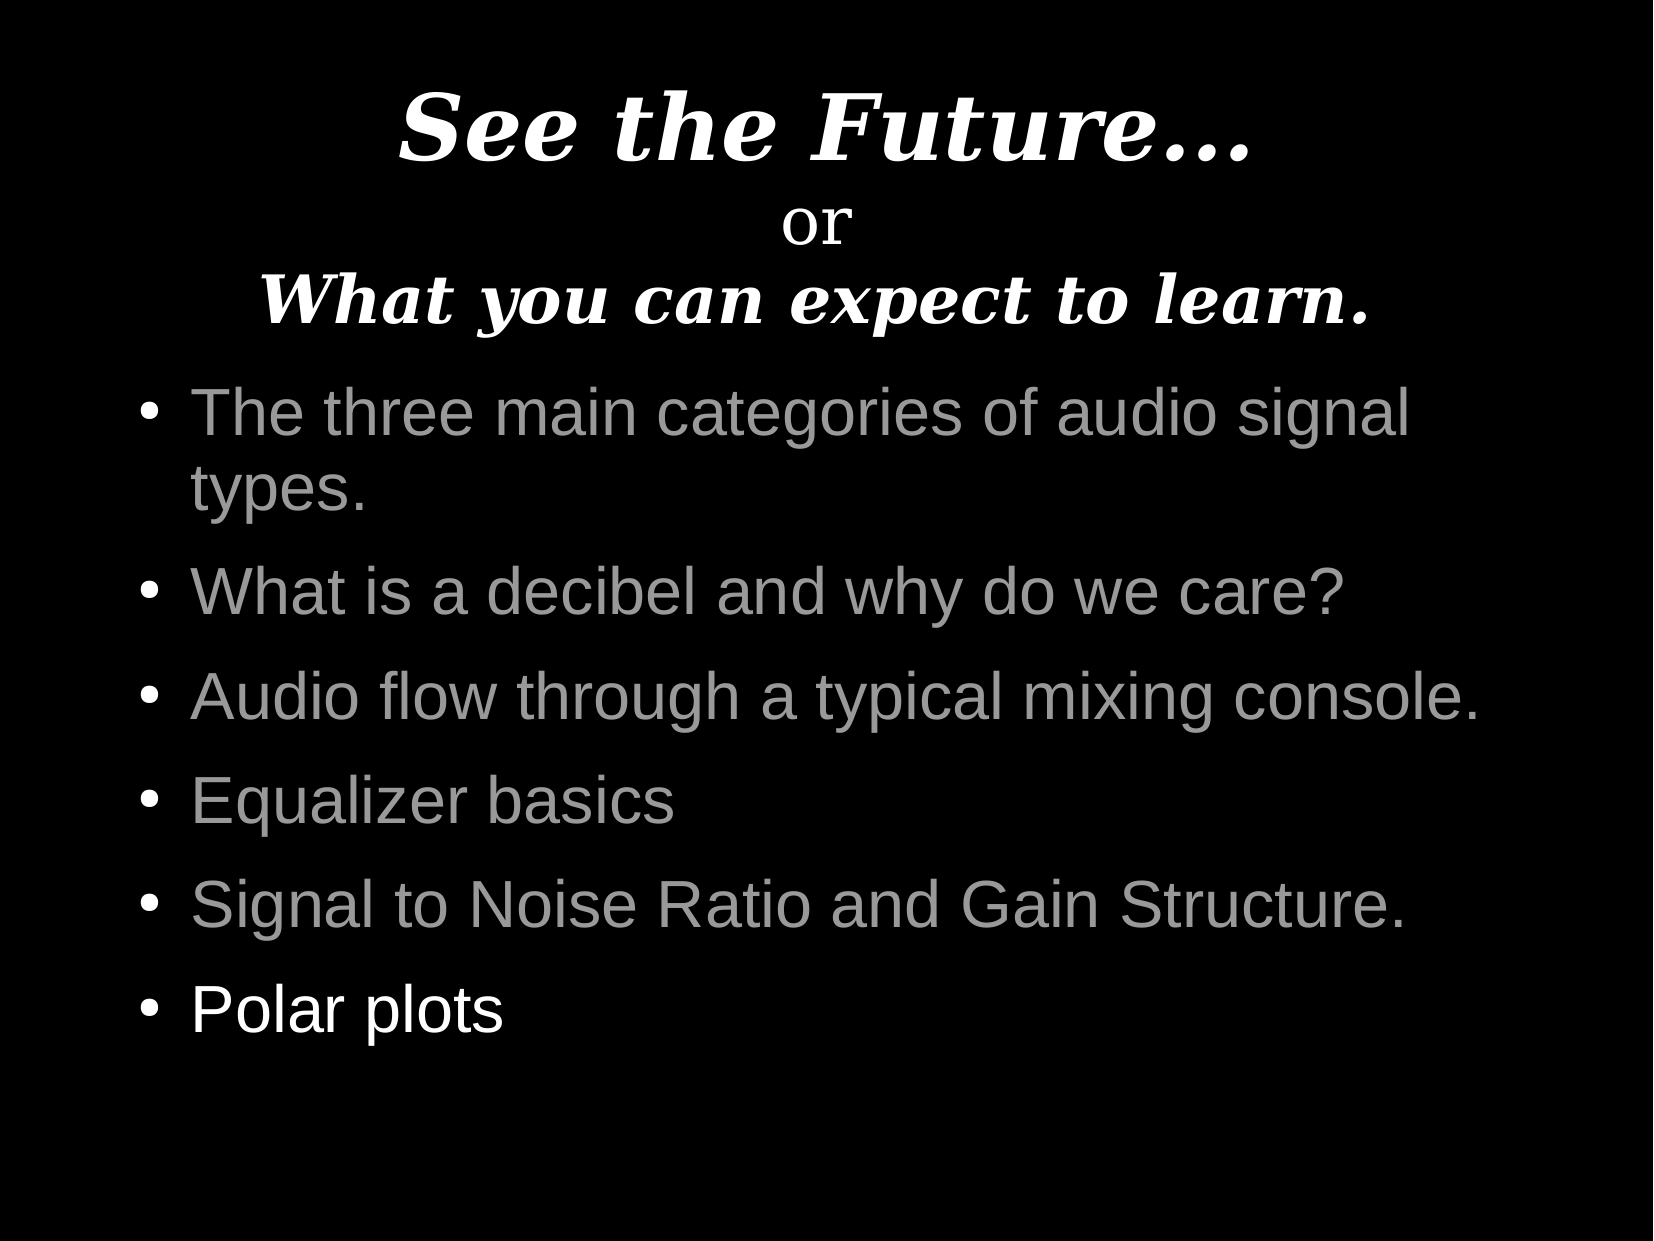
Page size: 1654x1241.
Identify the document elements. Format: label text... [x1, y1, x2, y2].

title See the Future... or What you can expect to learn. [121, 74, 1533, 339]
list The three main categories of audio signal types. What is a decibel and why do we care? Audio flow through a typical mixing console. Equalizer basics Signal to Noise Ratio and Gain Structure. Polar plots [120, 375, 1532, 1157]
